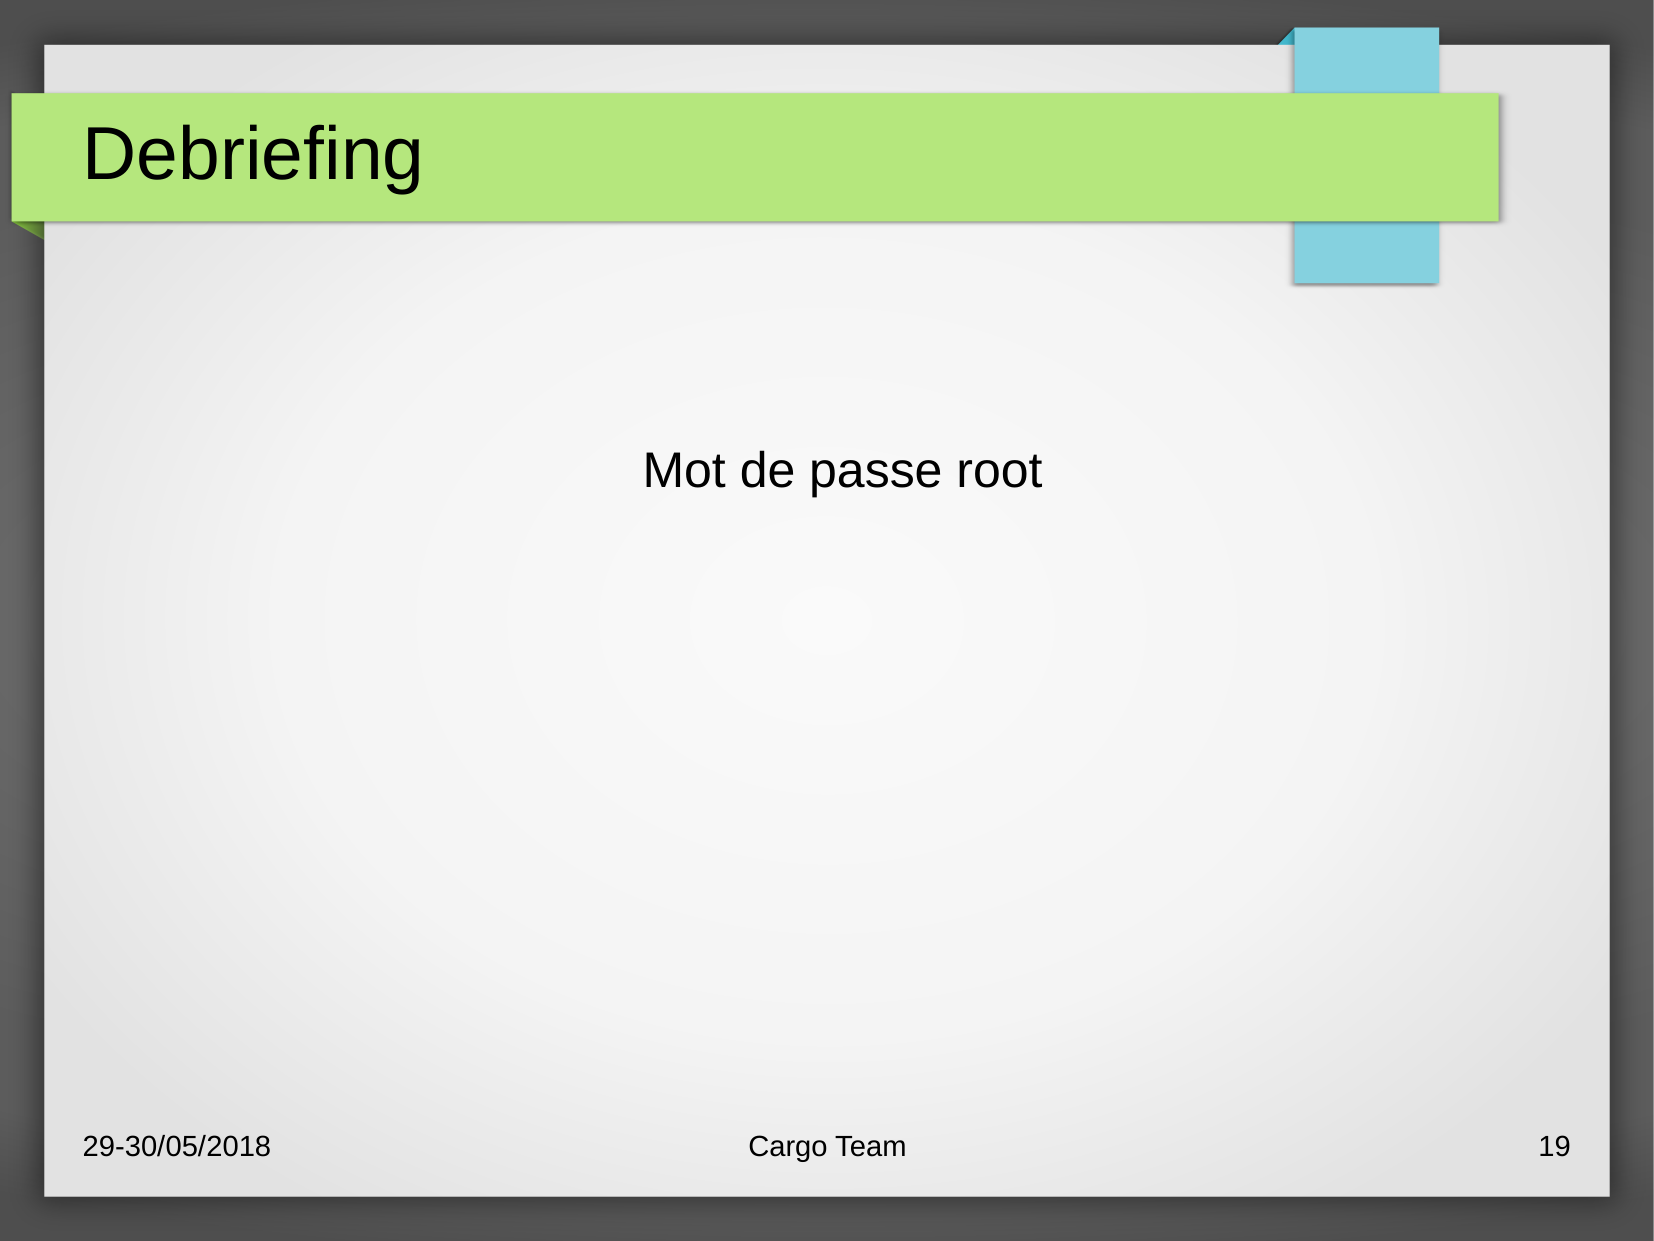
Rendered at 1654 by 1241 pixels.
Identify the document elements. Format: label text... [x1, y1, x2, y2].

picture [0, 0, 1654, 1241]
text_box Mot de passe root [120, 435, 1531, 533]
title Debriefing [82, 94, 1264, 213]
